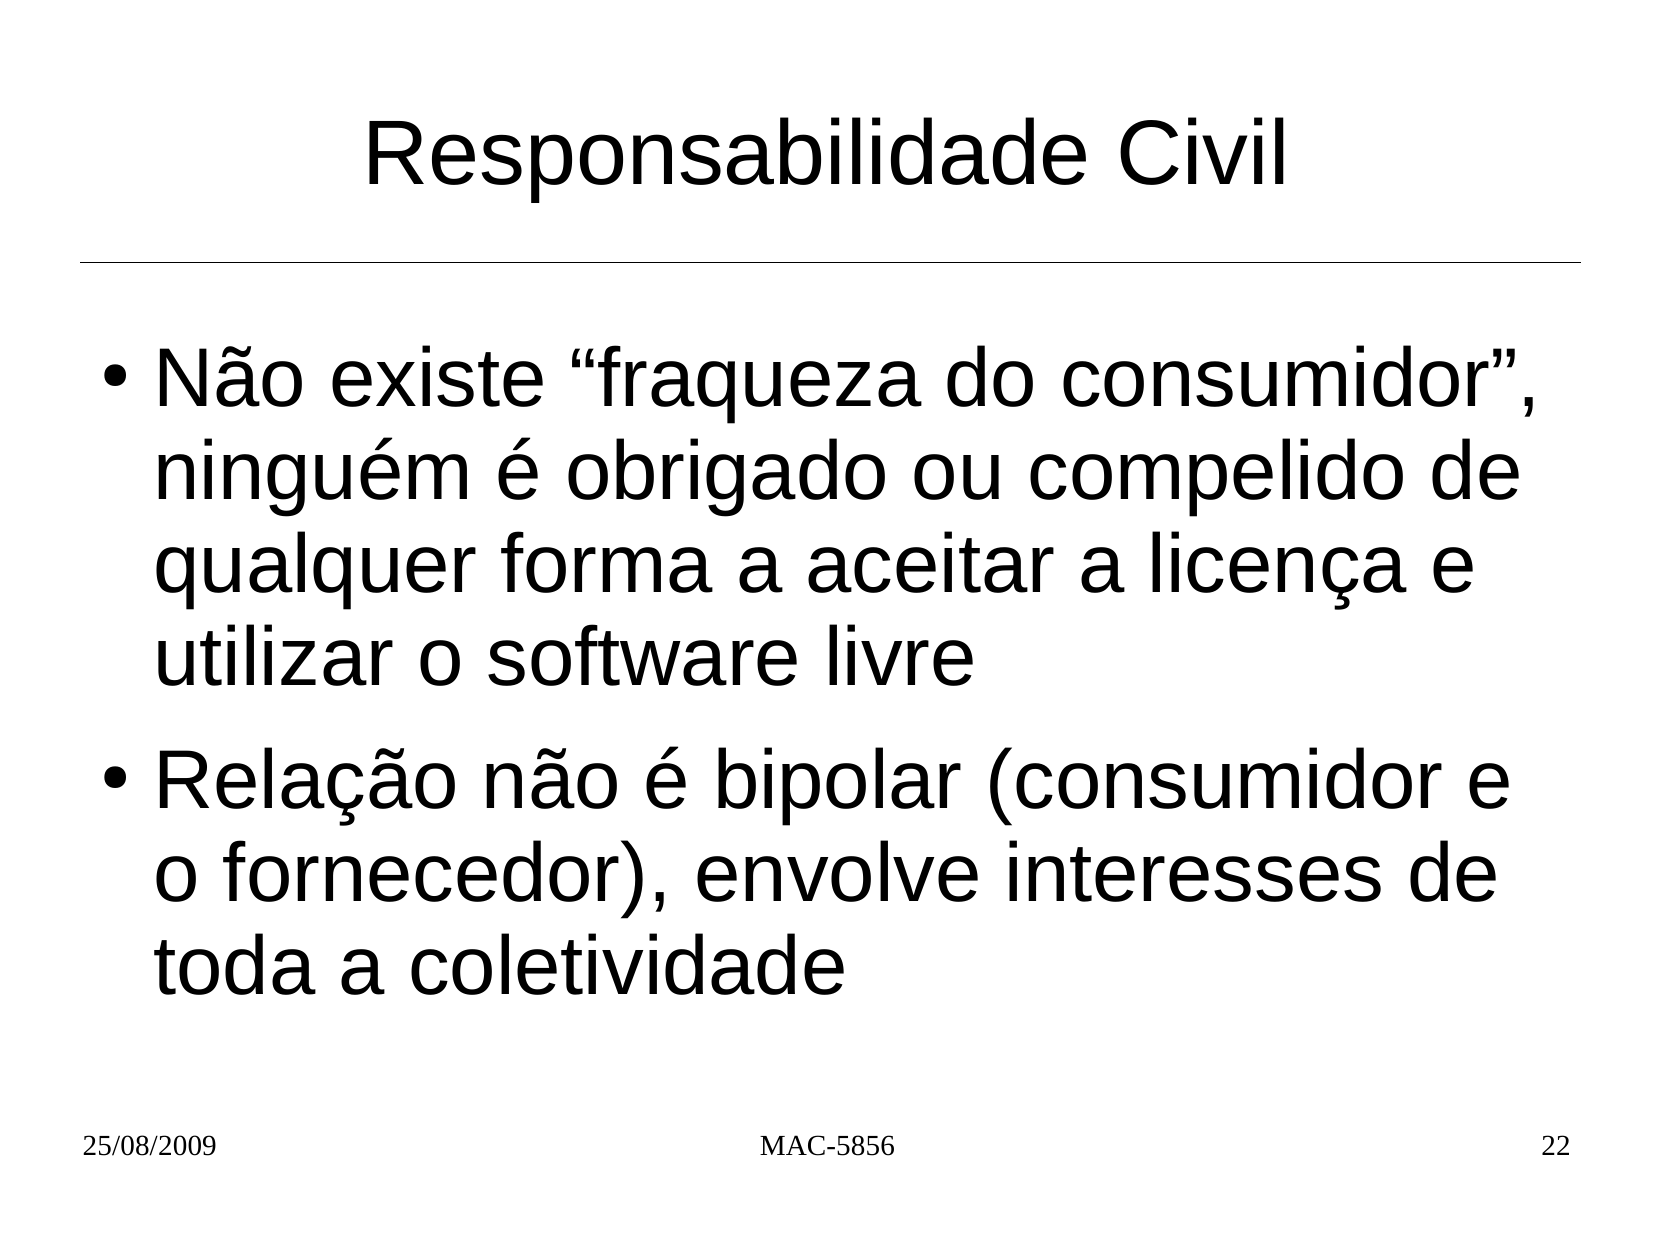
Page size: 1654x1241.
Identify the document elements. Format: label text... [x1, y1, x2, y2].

title Responsabilidade Civil [82, 56, 1571, 250]
list Não existe “fraqueza do consumidor”, ninguém é obrigado ou compelido de qualquer forma a aceitar a licença e utilizar o software livre Relação não é bipolar (consumidor e o fornecedor), envolve interesses de toda a coletividade [82, 331, 1571, 1084]
